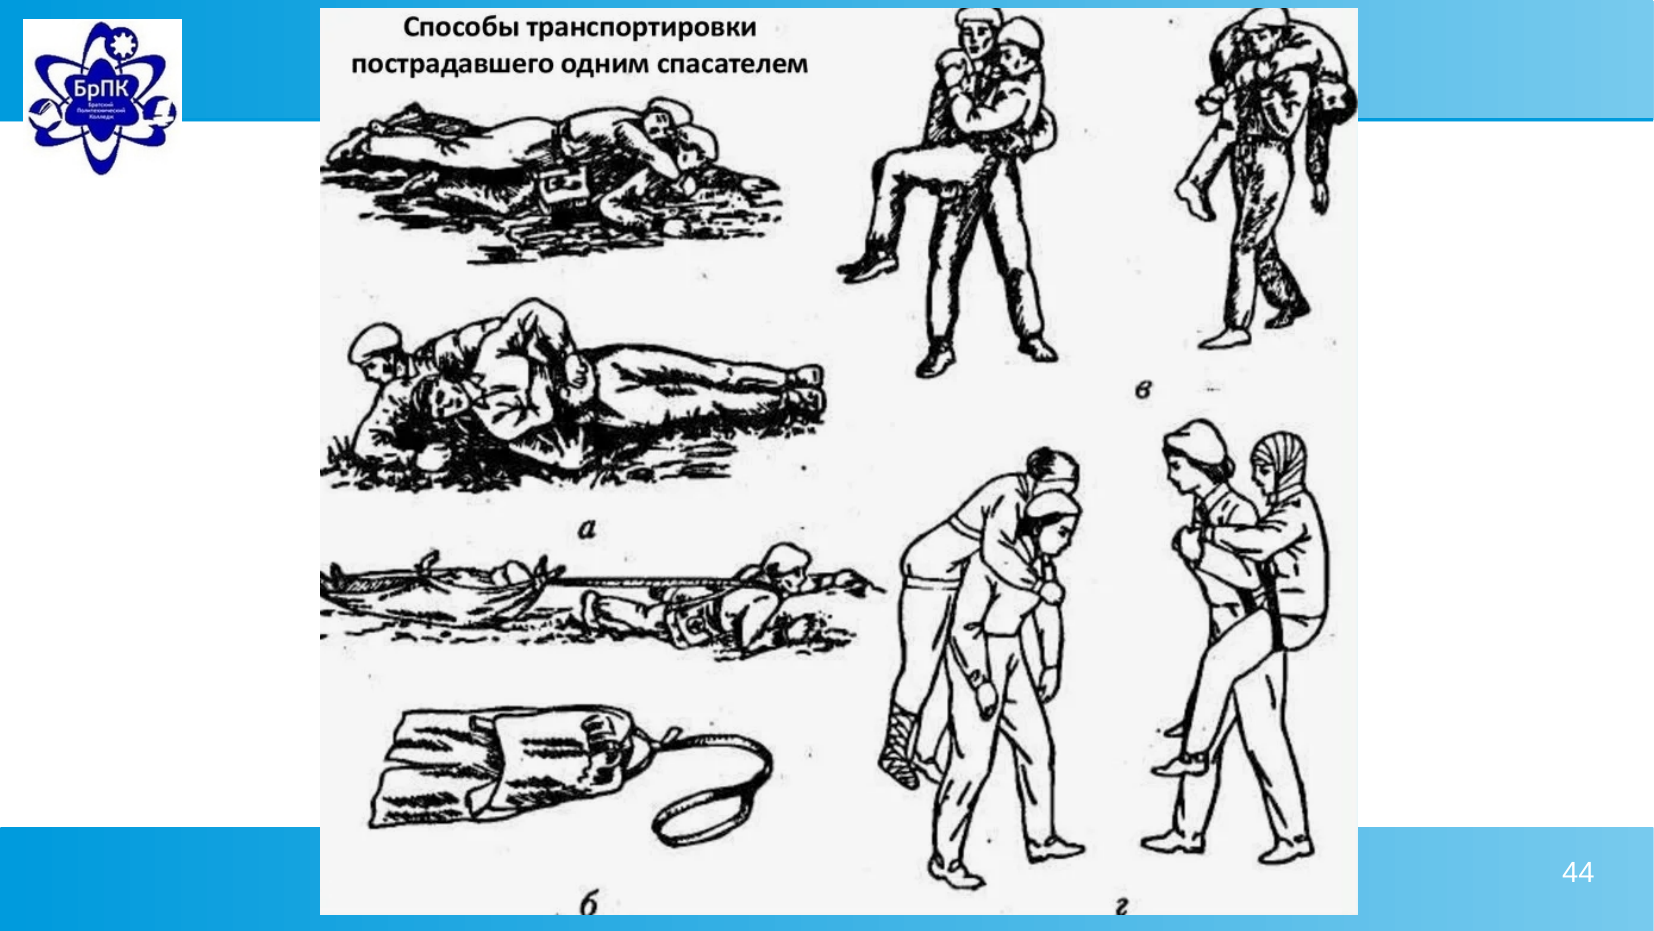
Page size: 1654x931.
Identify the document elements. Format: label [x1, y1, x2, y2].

picture [23, 20, 182, 178]
picture [320, 8, 1358, 915]
